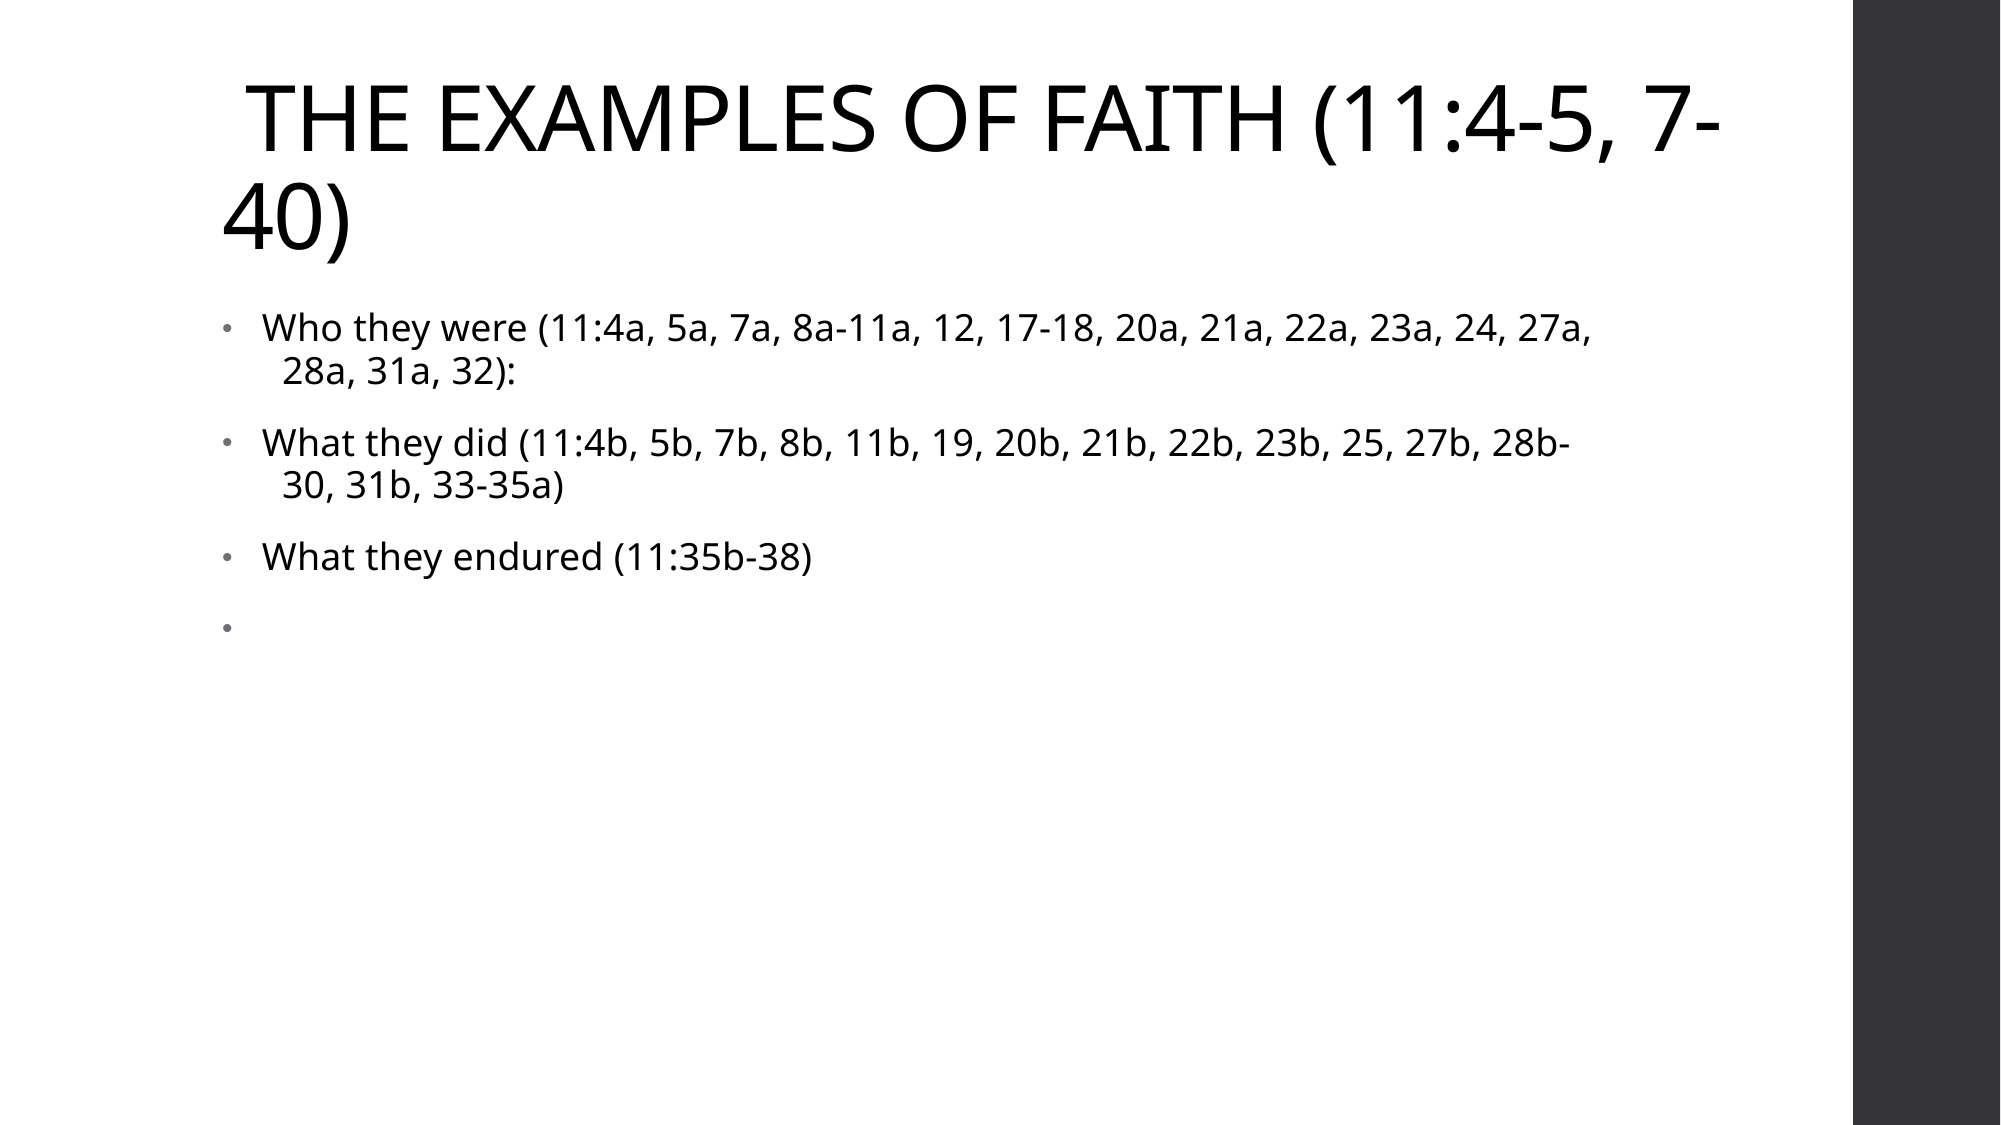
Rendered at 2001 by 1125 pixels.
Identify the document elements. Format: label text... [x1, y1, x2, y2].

title THE EXAMPLES OF FAITH (11:4-5, 7-40) [206, 60, 1797, 278]
list Who they were (11:4a, 5a, 7a, 8a-11a, 12, 17-18, 20a, 21a, 22a, 23a, 24, 27a, 28a, 31a, 32): What they did (11:4b, 5b, 7b, 8b, 11b, 19, 20b, 21b, 22b, 23b, 25, 27b, 28b-30, 31b, 33-35a) What they endured (11:35b-38) [206, 299, 1617, 1014]
